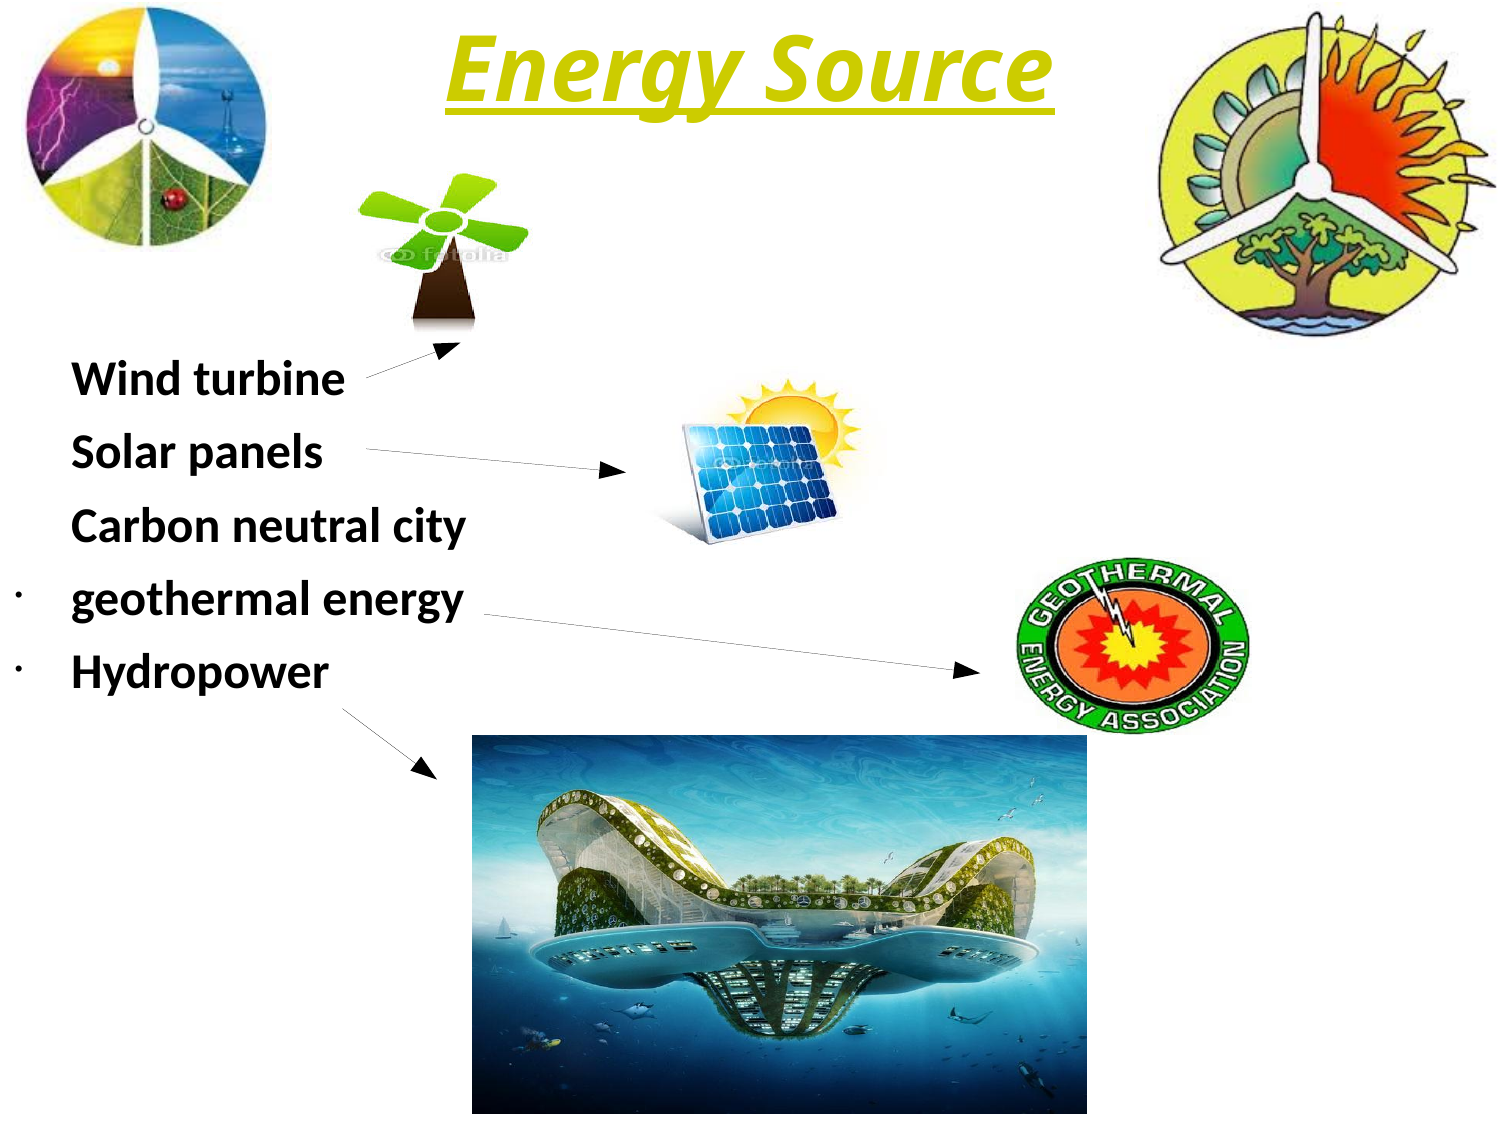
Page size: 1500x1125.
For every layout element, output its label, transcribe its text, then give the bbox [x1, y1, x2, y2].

picture [21, 2, 272, 252]
picture [1145, 2, 1500, 349]
picture [295, 165, 591, 343]
picture [472, 557, 1252, 1114]
title Energy Source [272, 2, 1145, 165]
list Wind turbine Solar panels Carbon neutral city geothermal energy Hydropower [0, 338, 1350, 1081]
picture [637, 366, 889, 559]
